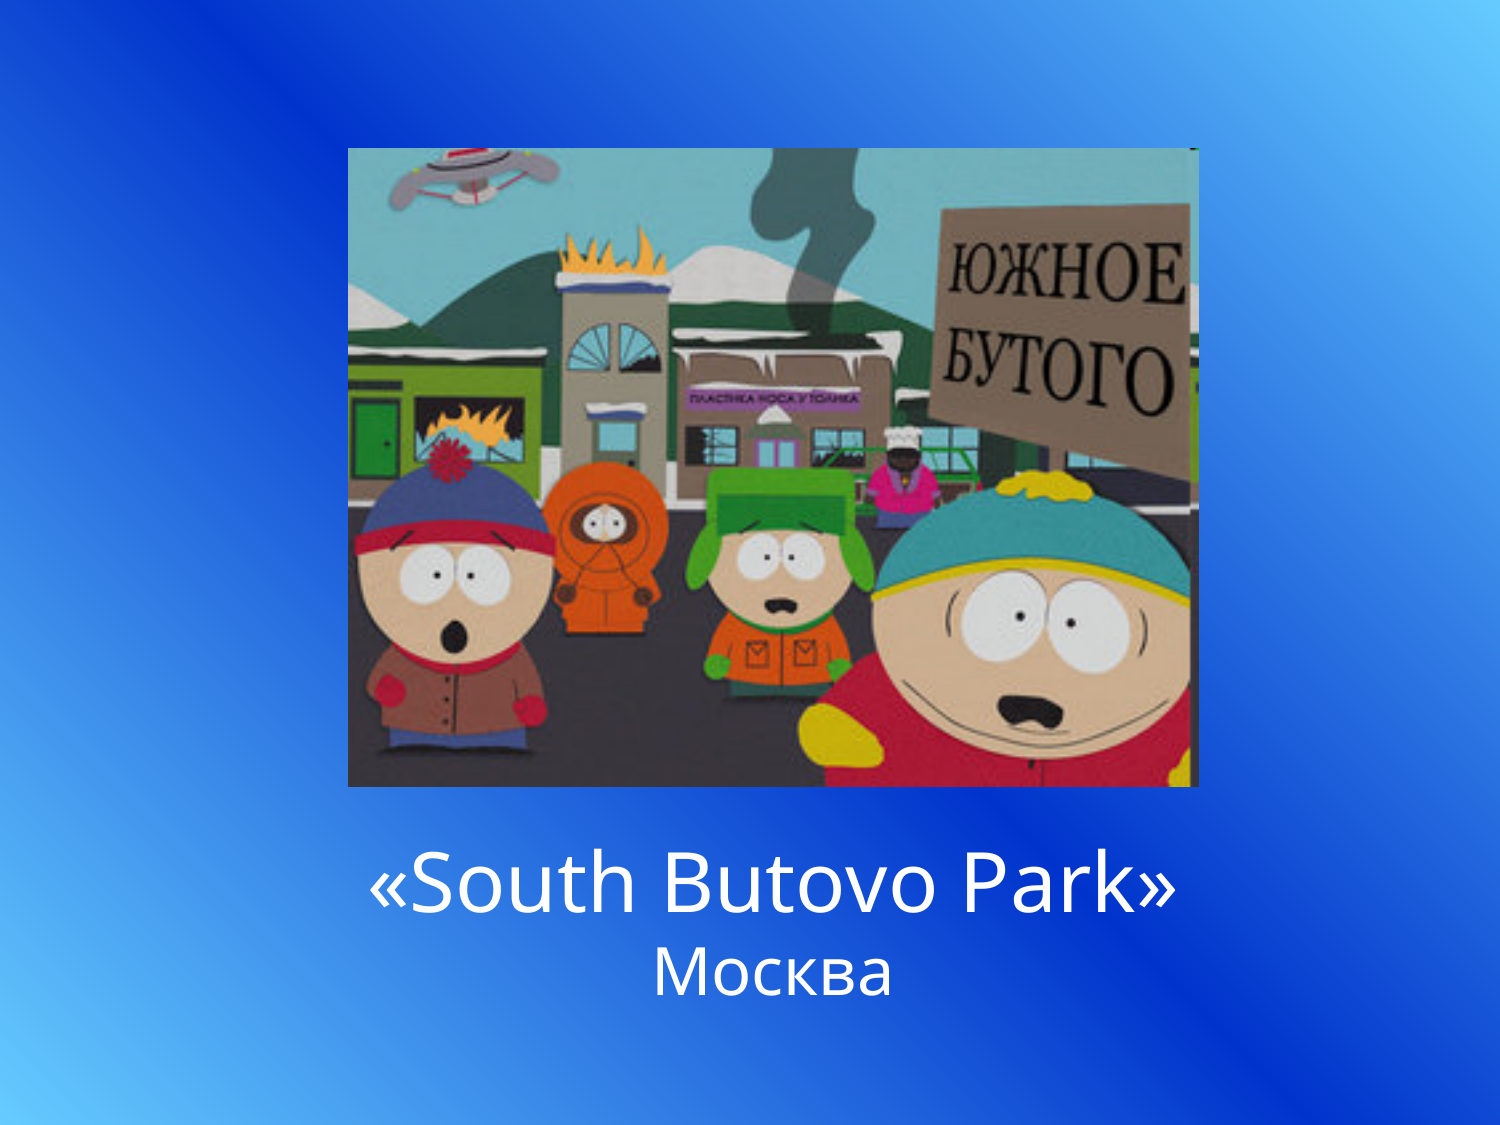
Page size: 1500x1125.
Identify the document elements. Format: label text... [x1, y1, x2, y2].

text_box «South Butovo Park» Москва [135, 798, 1411, 1040]
picture [348, 148, 1199, 787]
